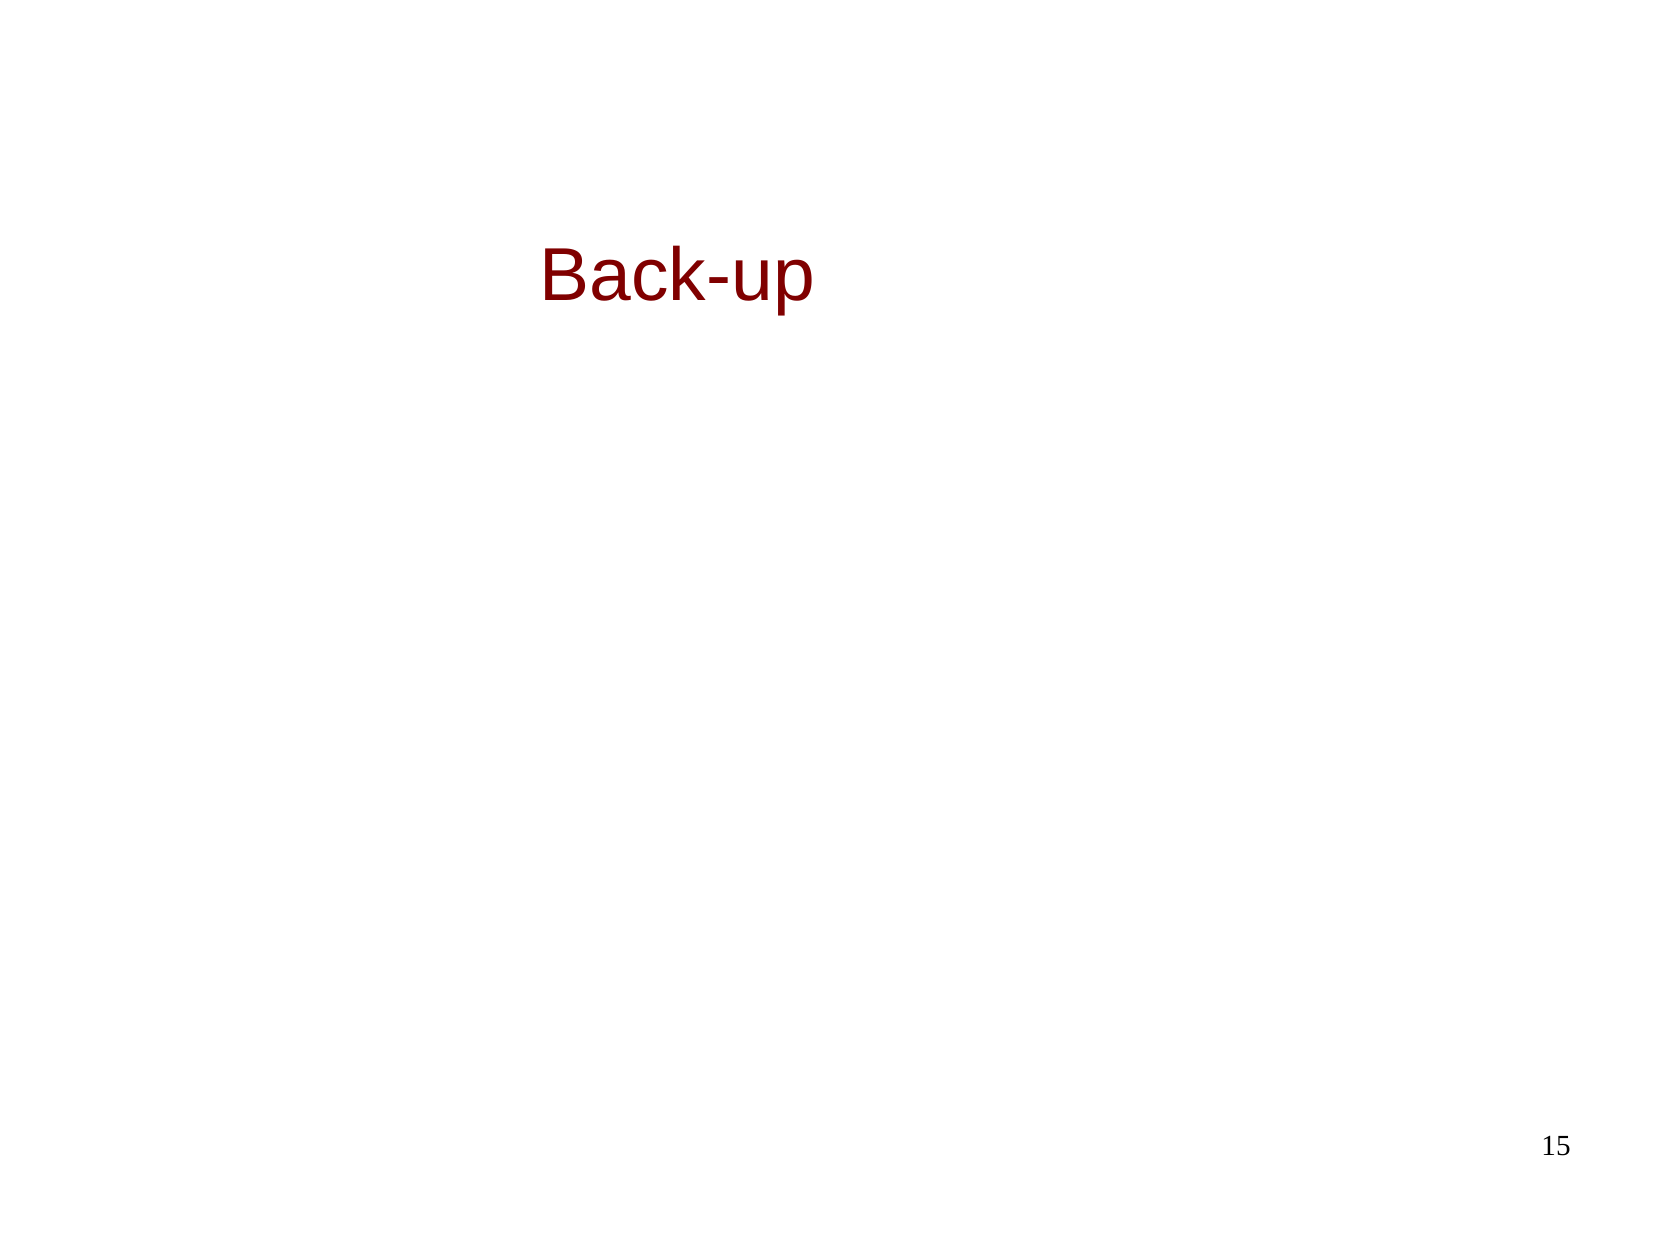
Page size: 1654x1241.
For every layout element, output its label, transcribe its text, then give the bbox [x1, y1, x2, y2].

text_box Back-up [525, 225, 851, 324]
